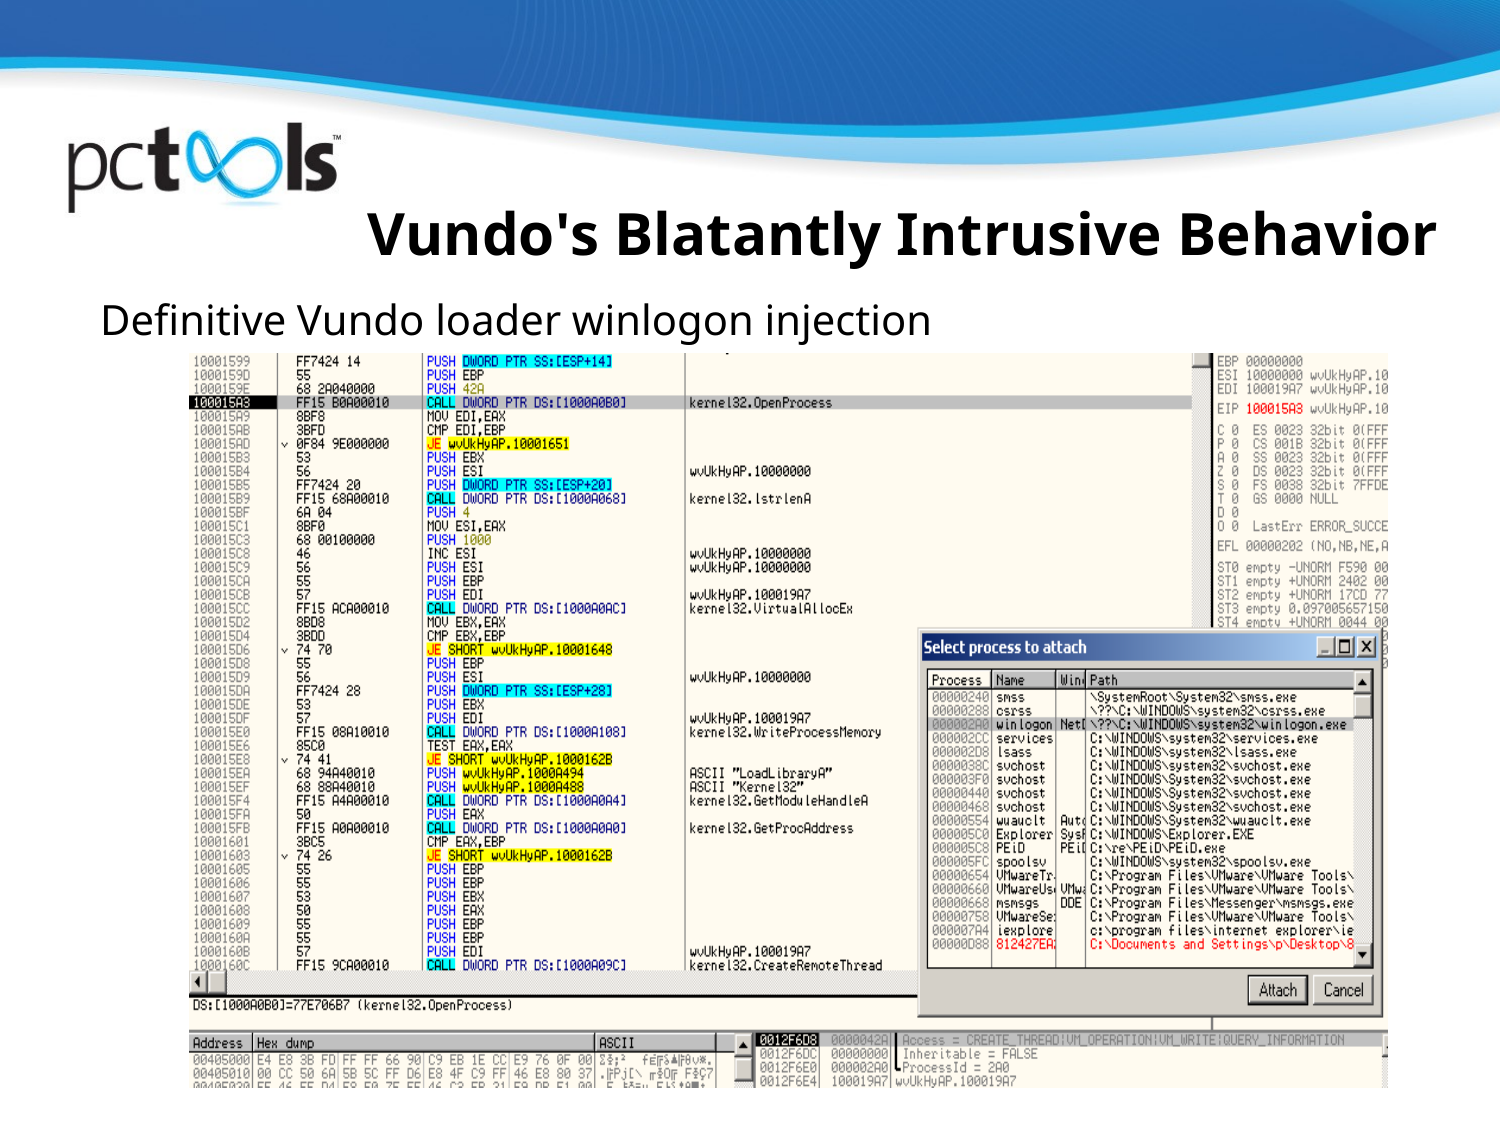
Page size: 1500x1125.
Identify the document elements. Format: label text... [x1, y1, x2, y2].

picture [189, 353, 1388, 1088]
picture [194, 138, 207, 146]
title Vundo's Blatantly Intrusive Behavior [88, 146, 1439, 319]
picture [0, 0, 1500, 222]
list Definitive Vundo loader winlogon injection [100, 290, 1451, 1019]
